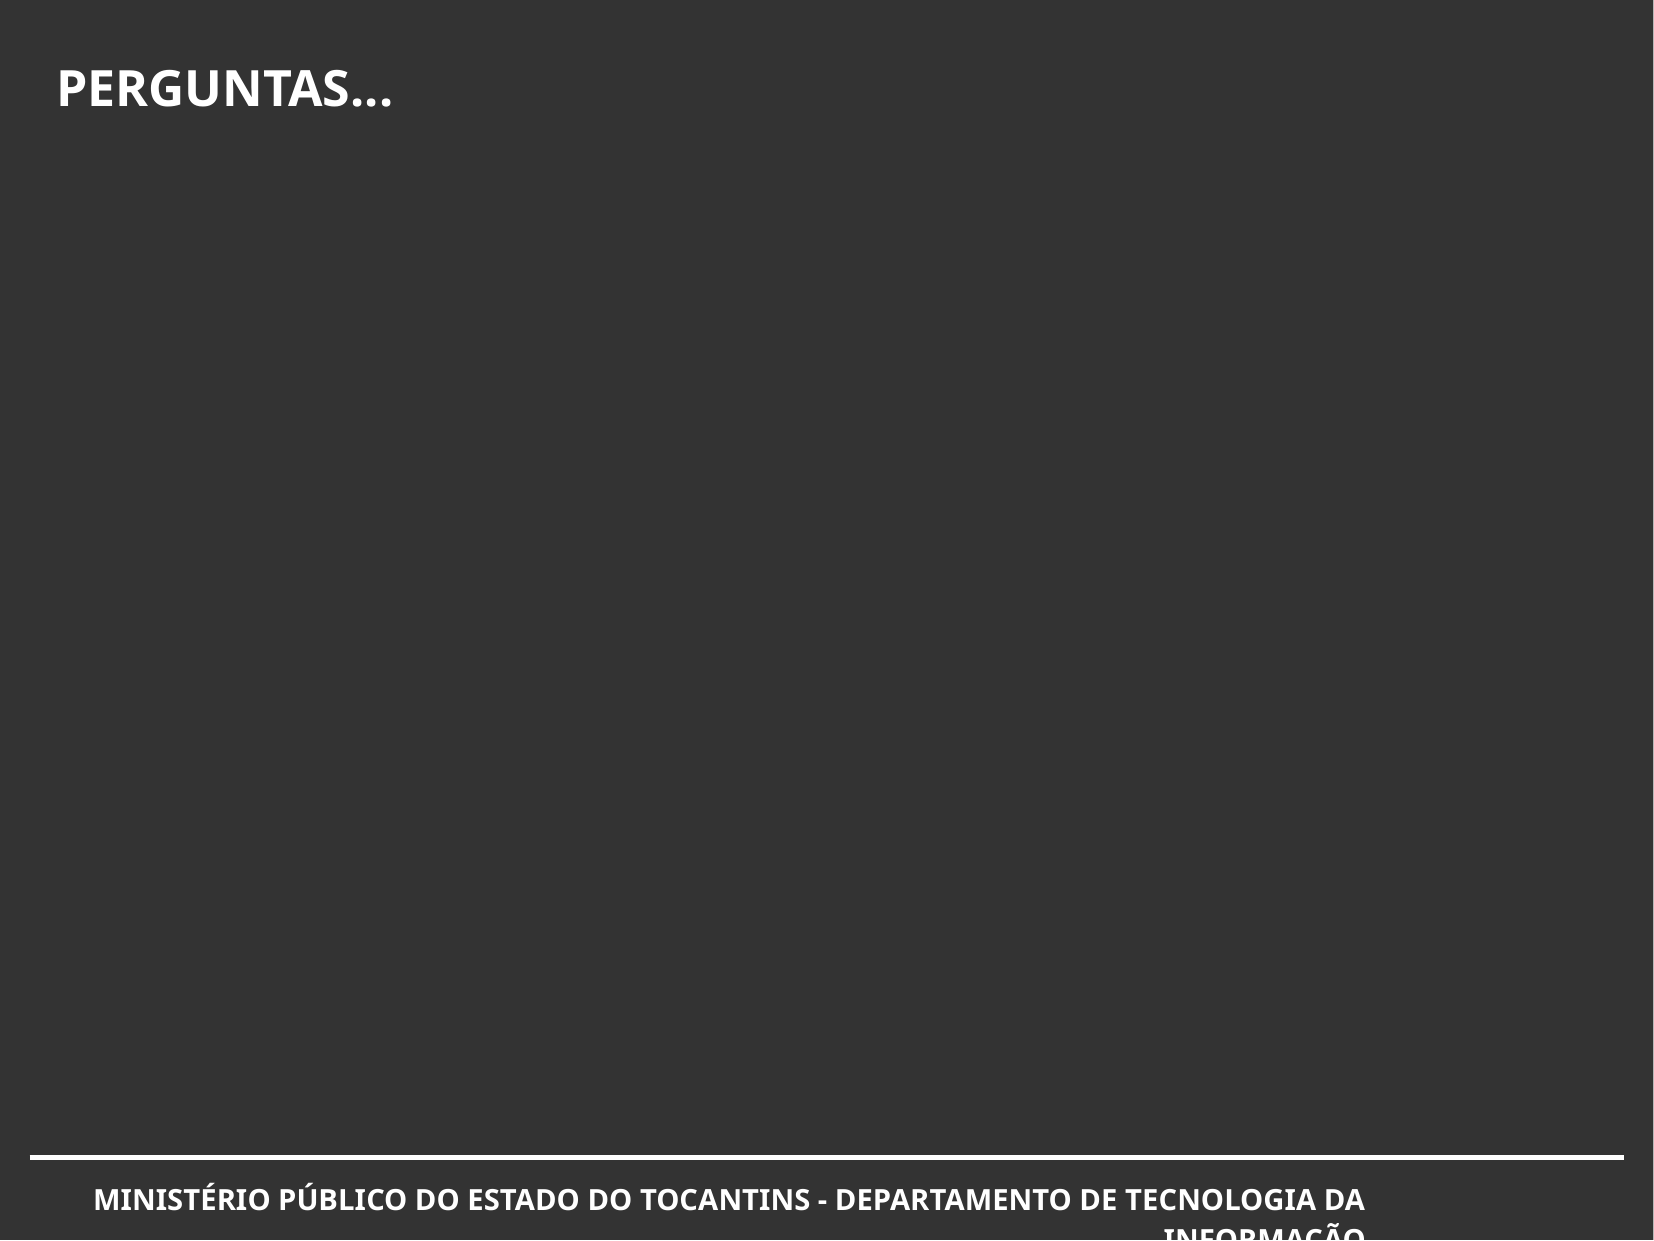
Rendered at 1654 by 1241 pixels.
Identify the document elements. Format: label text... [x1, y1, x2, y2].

text_box PERGUNTAS... [41, 45, 404, 117]
text_box MINISTÉRIO PÚBLICO DO ESTADO DO TOCANTINS - DEPARTAMENTO DE TECNOLOGIA DA INFORMAÇÃO [78, 1171, 1583, 1223]
